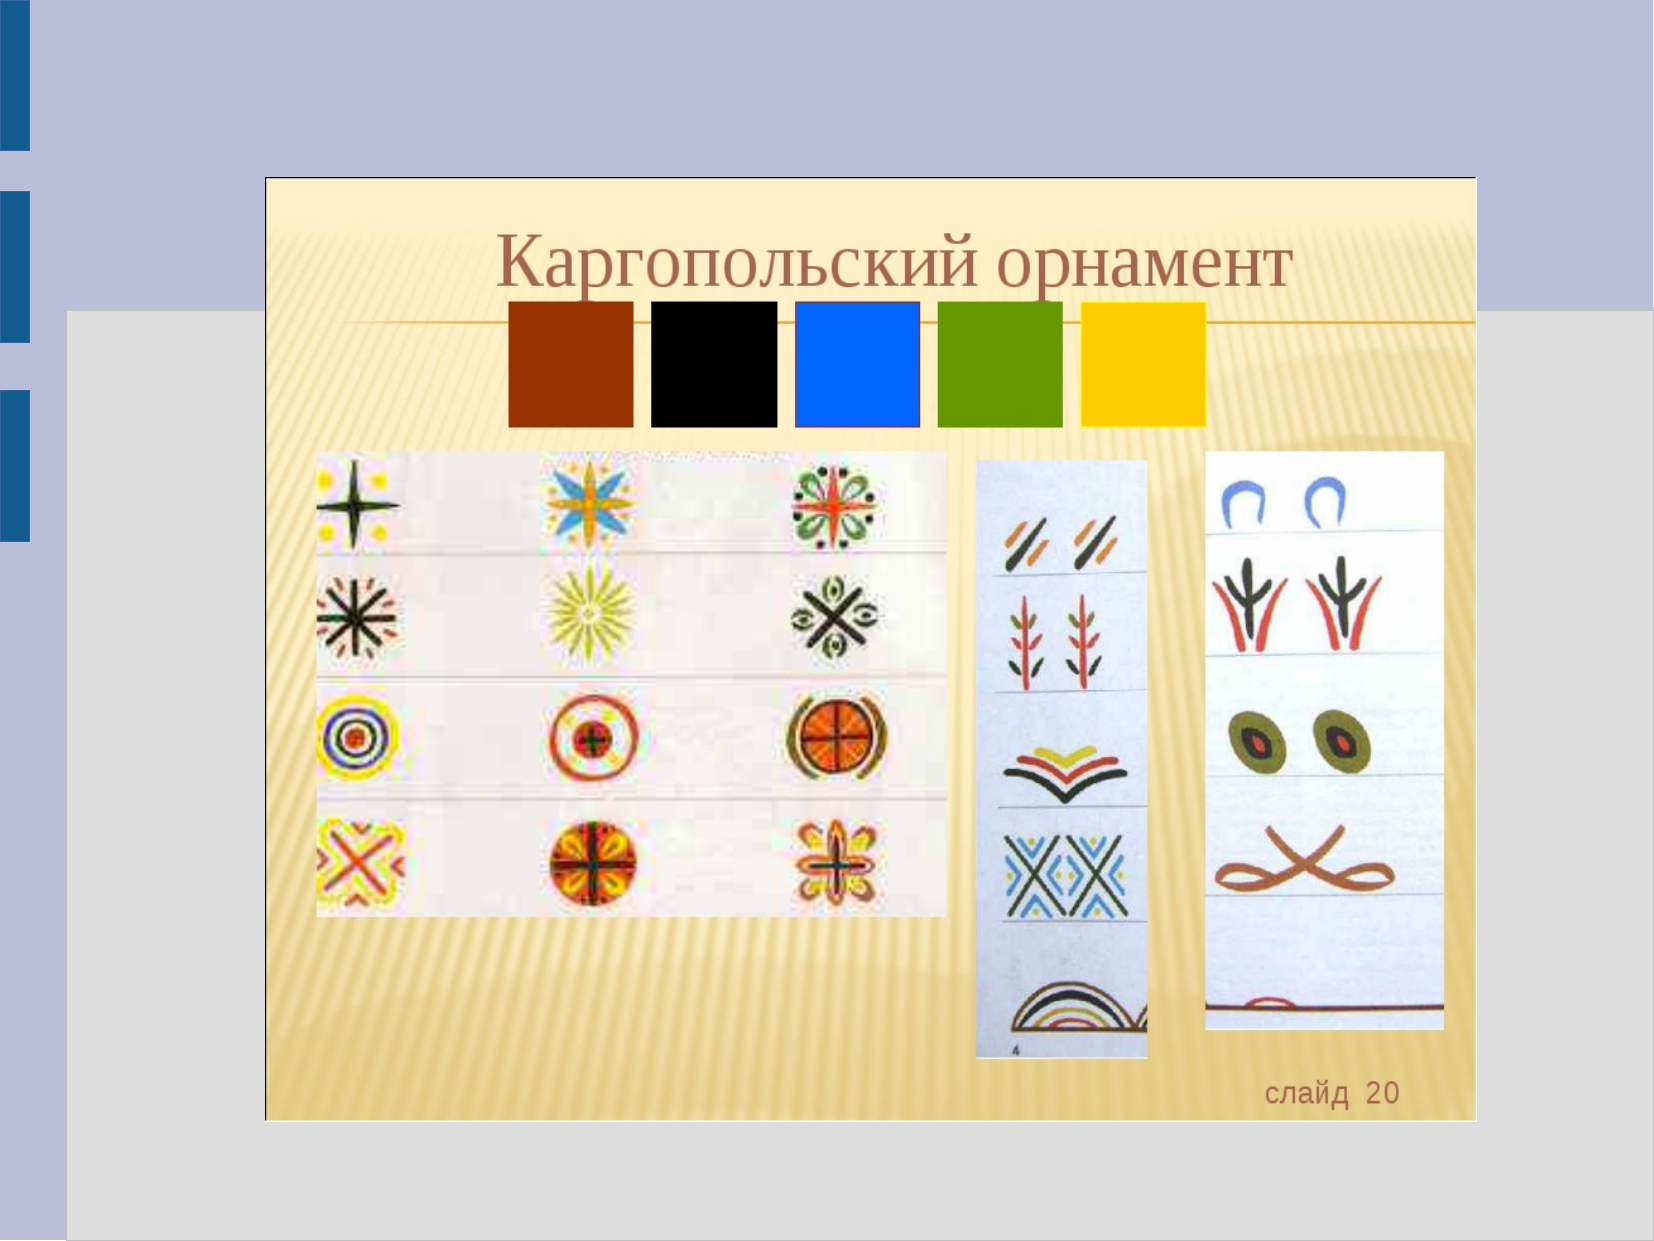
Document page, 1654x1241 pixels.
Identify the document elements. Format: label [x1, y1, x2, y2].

picture [265, 177, 1477, 1123]
